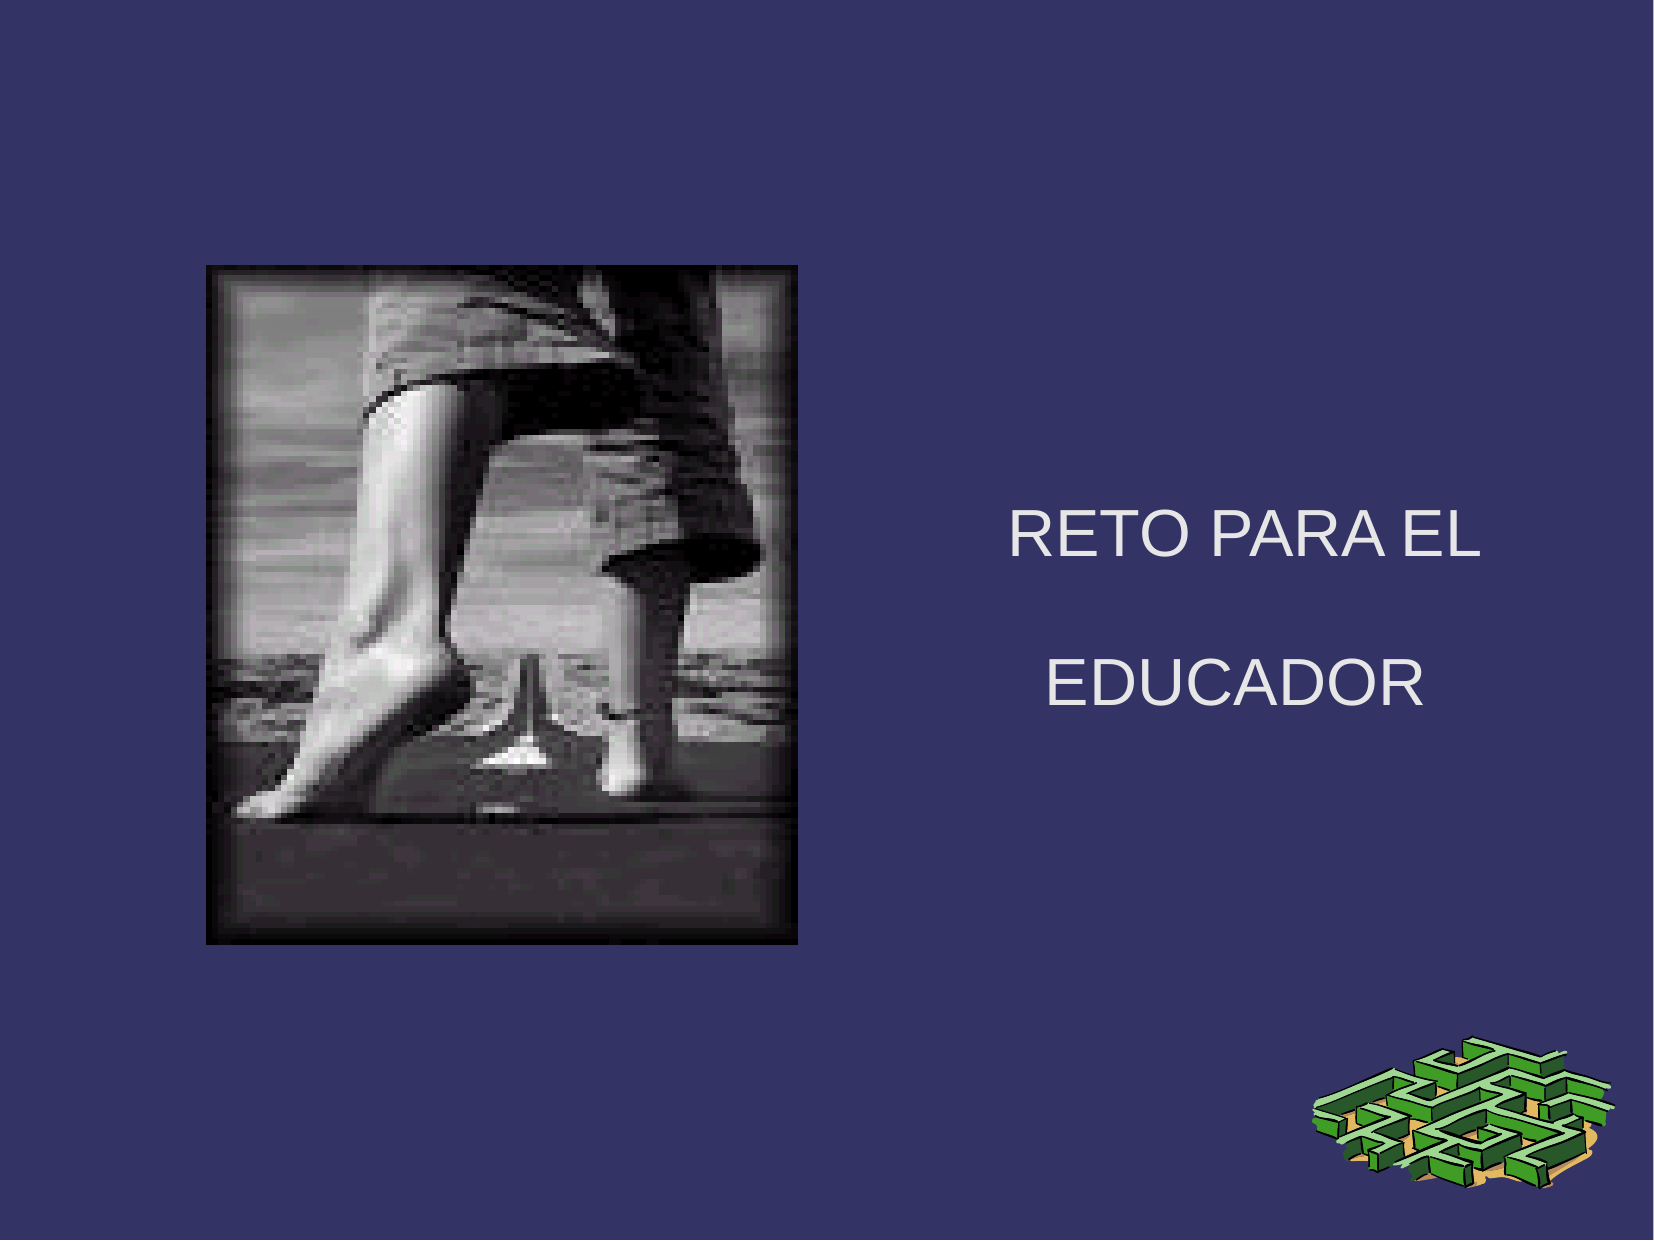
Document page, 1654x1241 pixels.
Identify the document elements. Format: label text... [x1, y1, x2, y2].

picture [178, 265, 857, 1145]
list RETO PARA EL EDUCADOR [885, 263, 1564, 1034]
